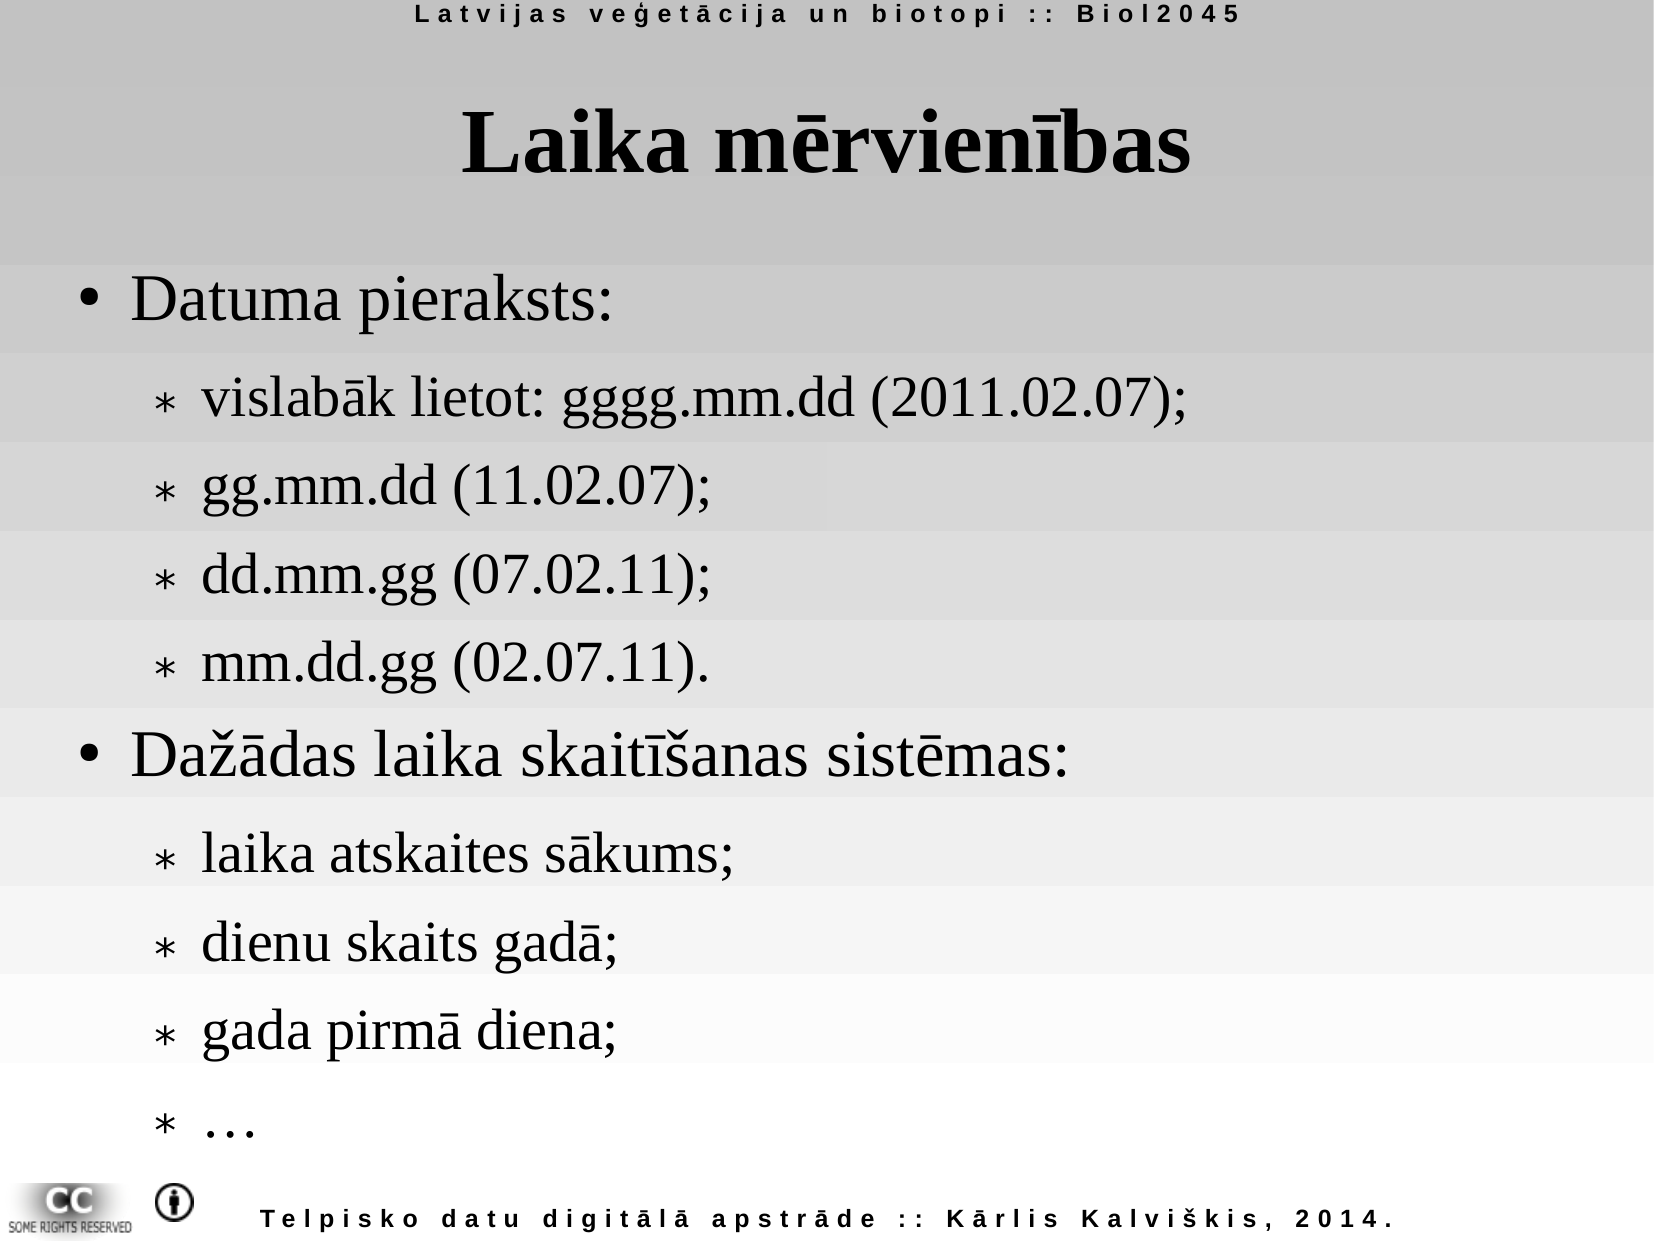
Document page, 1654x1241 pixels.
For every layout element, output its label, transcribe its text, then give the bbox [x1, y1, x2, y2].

picture [0, 0, 1654, 1241]
title Laika mērvienības [59, 37, 1596, 246]
list Datuma pieraksts: vislabāk lietot: gggg.mm.dd (2011.02.07); gg.mm.dd (11.02.07); dd.mm.gg (07.02.11); mm.dd.gg (02.07.11). Dažādas laika skaitīšanas sistēmas: laika atskaites sākums; dienu skaits gadā; gada pirmā diena; … [59, 261, 1596, 1175]
